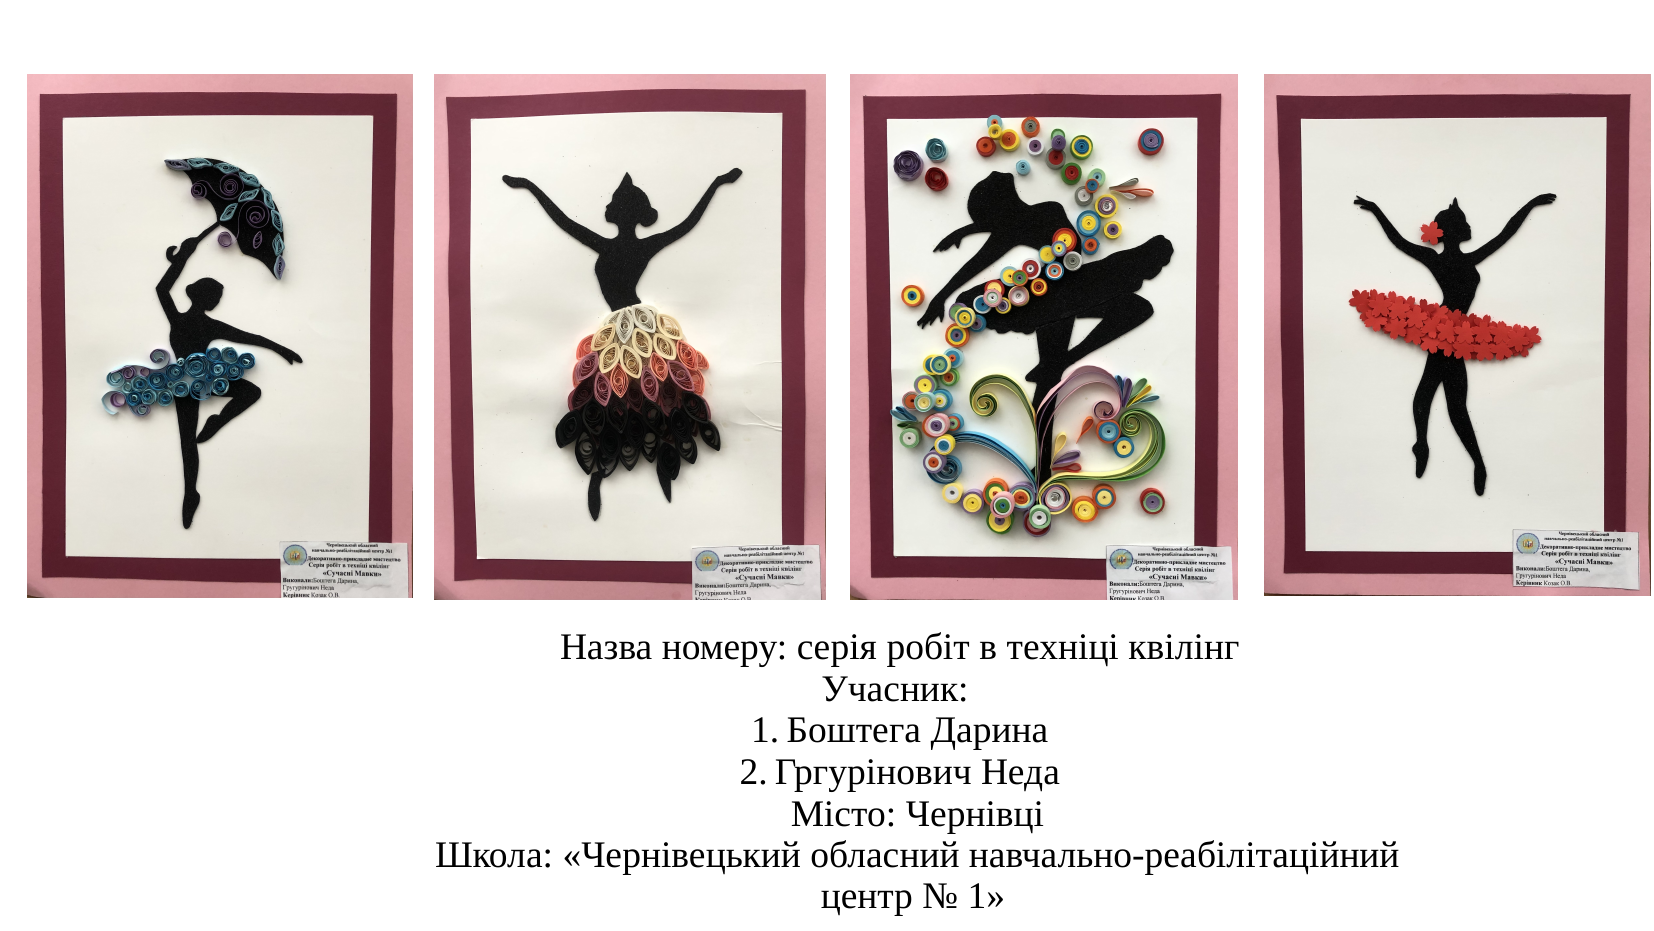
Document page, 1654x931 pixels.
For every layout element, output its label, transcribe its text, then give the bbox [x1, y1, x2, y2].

picture [850, 74, 1238, 601]
picture [27, 74, 413, 598]
picture [1264, 74, 1651, 596]
text_box Назва номеру: серія робіт в техніці квілінг Учасник: Боштега Дарина Гргурінович Неда Місто: Чернівці Школа: «Чернівецький обласний навчально-реабілітаційний центр № 1» [337, 619, 1463, 931]
picture [434, 74, 826, 601]
